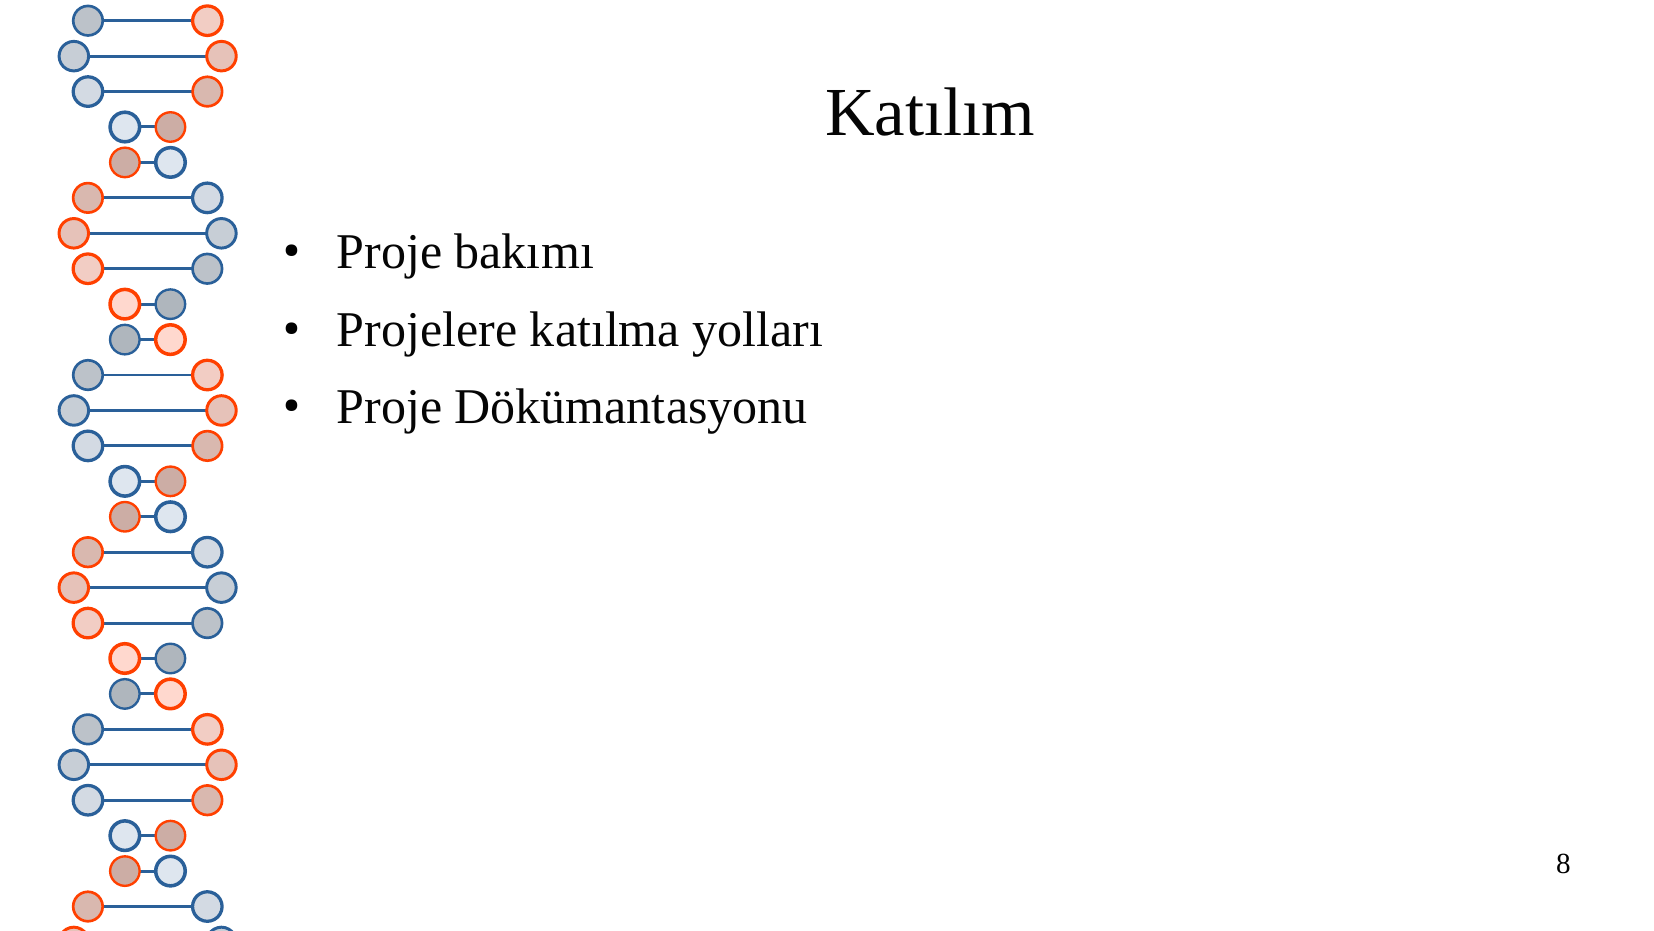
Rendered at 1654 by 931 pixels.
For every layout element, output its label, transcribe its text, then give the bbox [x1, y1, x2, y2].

list Proje bakımı Projelere katılma yolları Proje Dökümantasyonu [265, 224, 1595, 764]
title Katılım [265, 35, 1595, 189]
